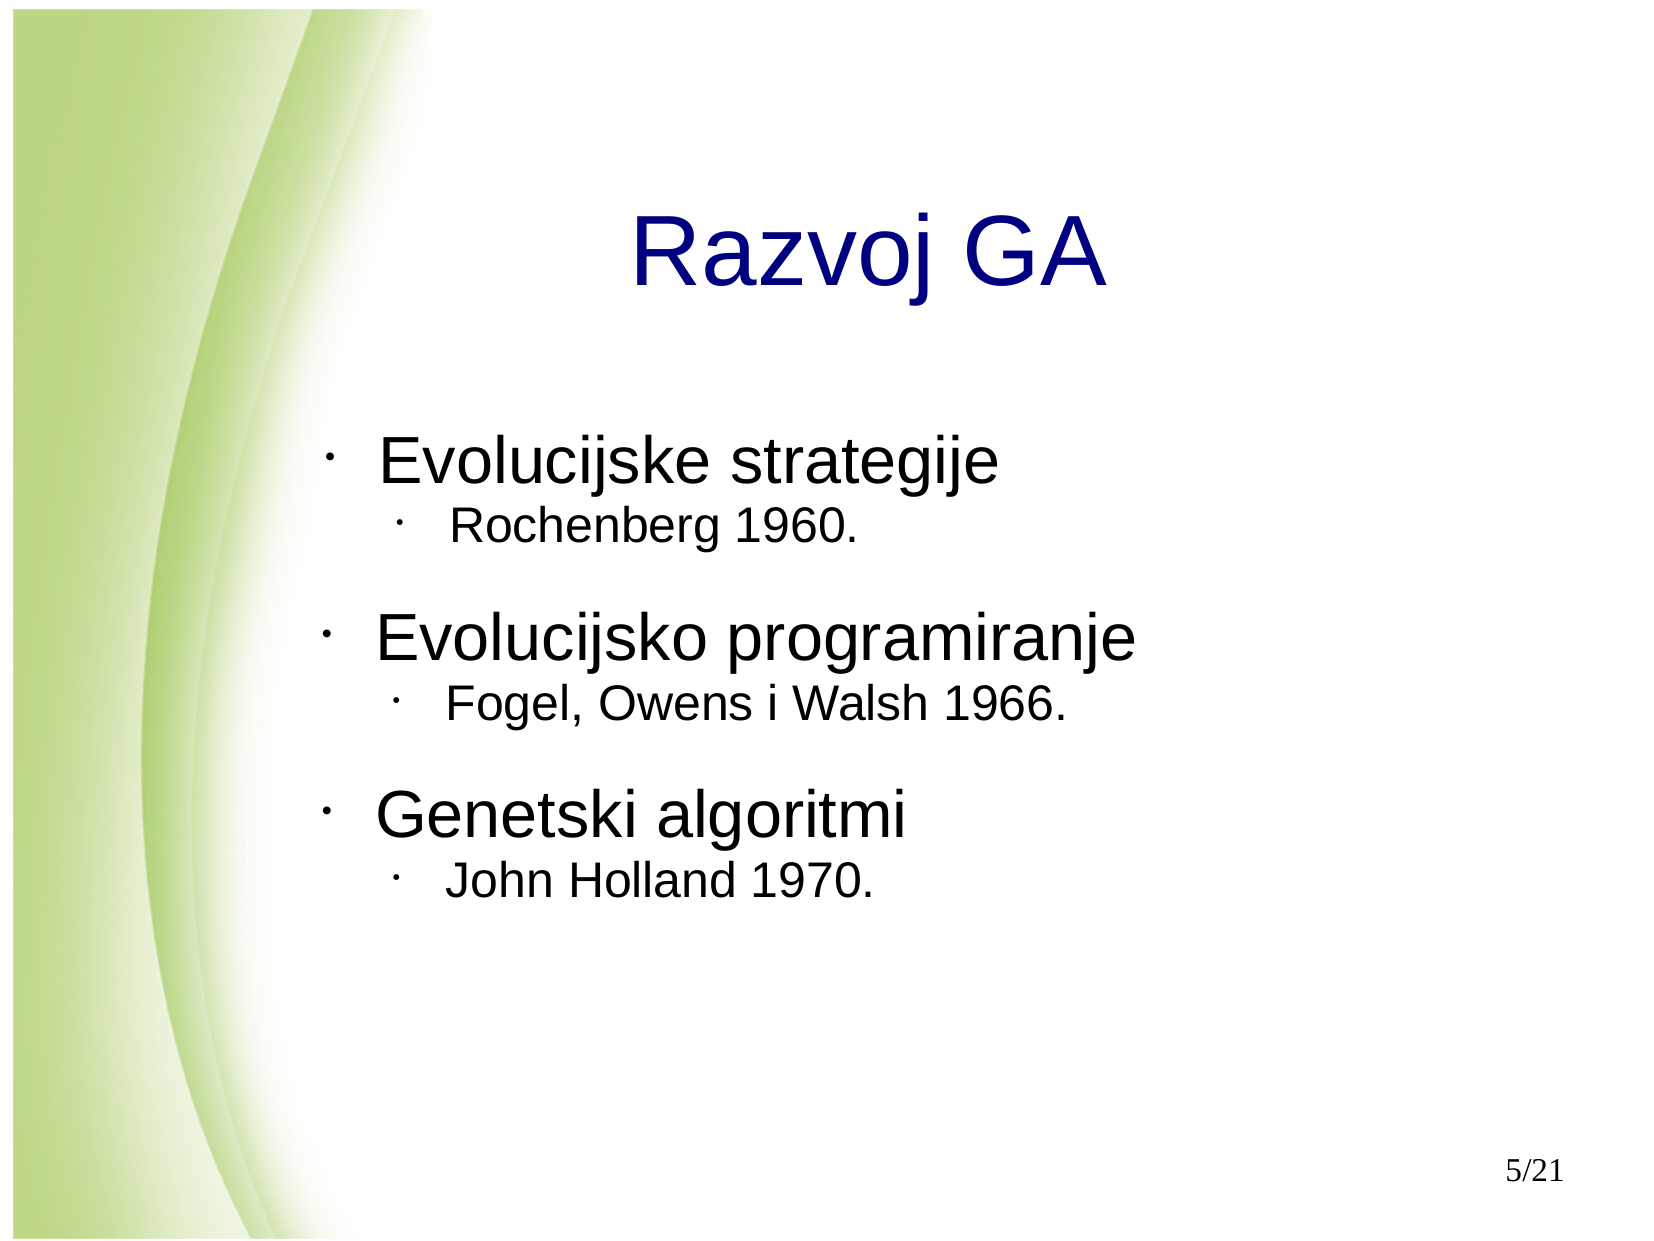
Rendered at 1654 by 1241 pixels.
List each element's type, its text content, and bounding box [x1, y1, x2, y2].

text_box Evolucijsko programiranje Fogel, Owens i Walsh 1966. [289, 592, 1153, 768]
text_box Evolucijske strategije Rochenberg 1960. [292, 415, 1016, 591]
text_box Genetski algoritmi John Holland 1970. [289, 770, 934, 942]
picture [7, 355, 1654, 1241]
title Razvoj GA [0, 147, 1654, 355]
picture [7, 3, 1654, 147]
